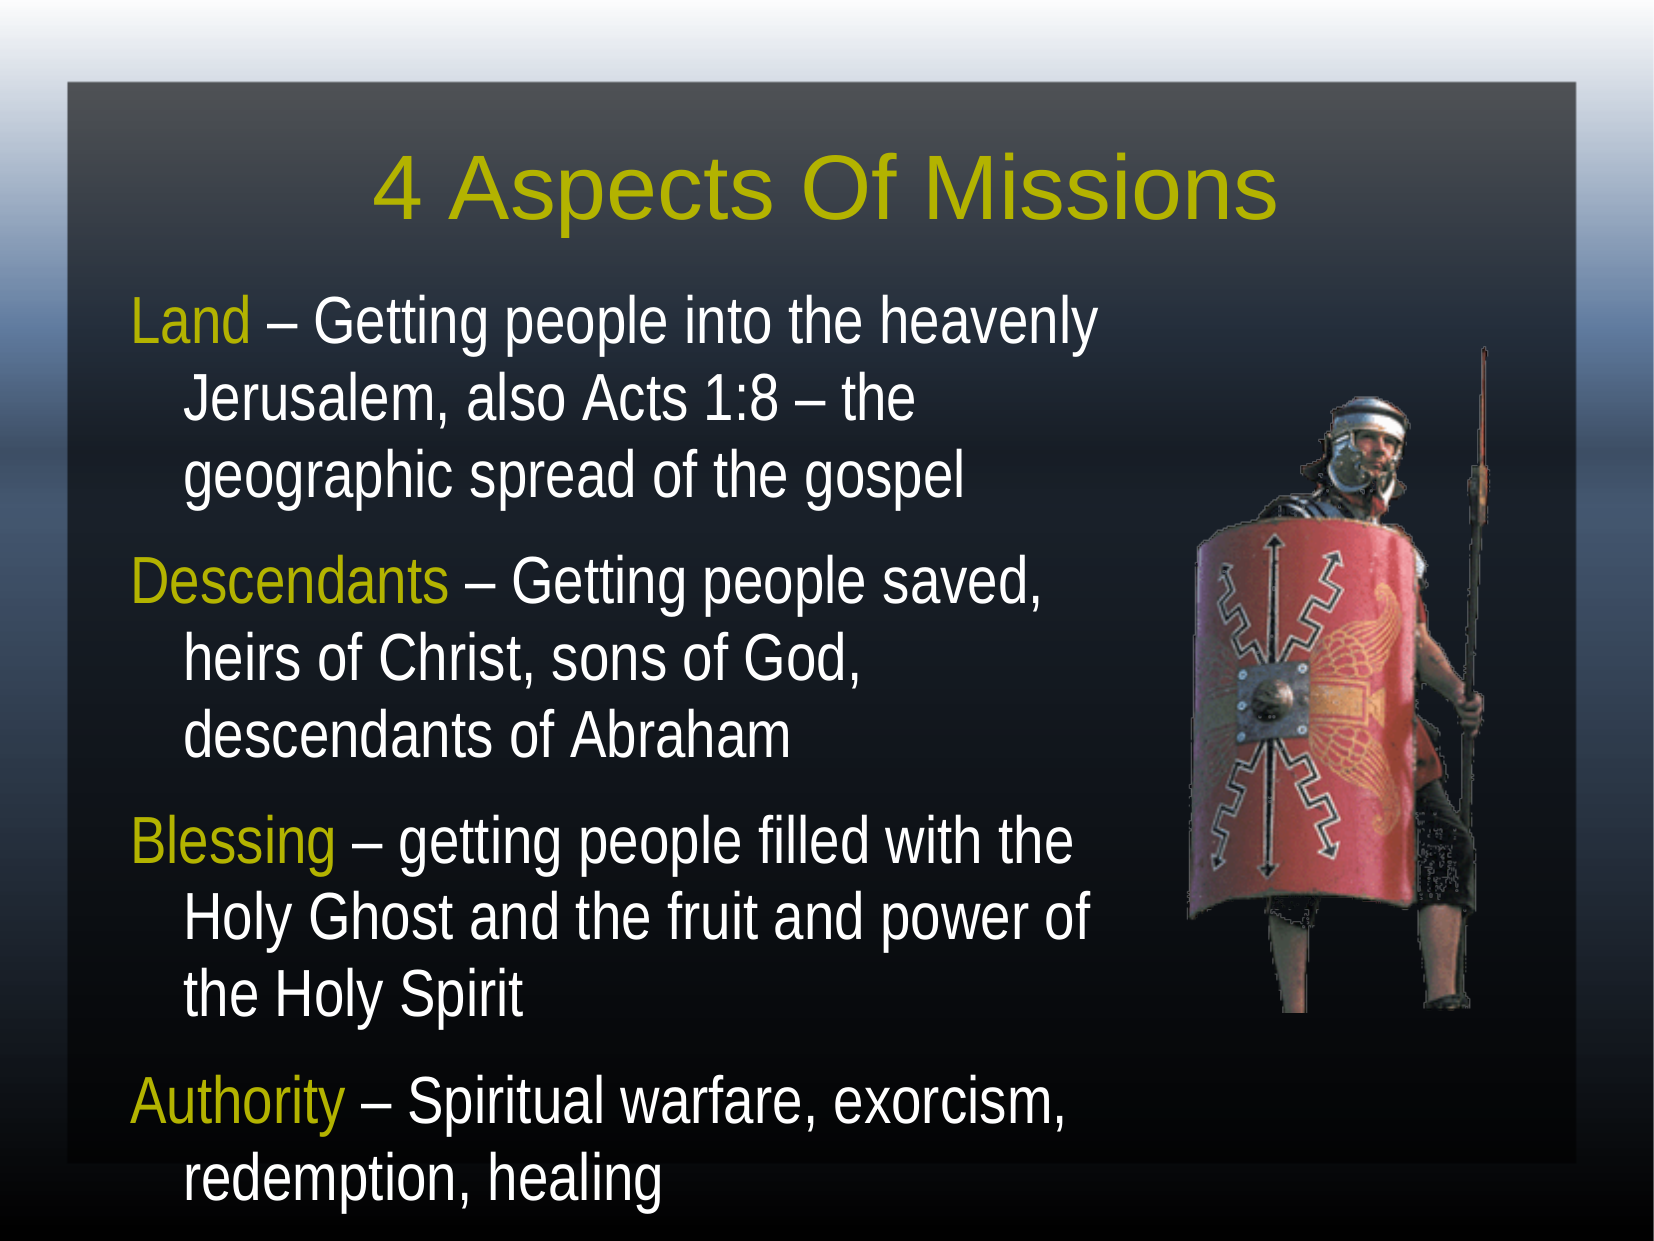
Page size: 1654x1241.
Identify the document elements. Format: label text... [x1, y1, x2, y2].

list Land – Getting people into the heavenly Jerusalem, also Acts 1:8 – the geographic spread of the gospel Descendants – Getting people saved, heirs of Christ, sons of God, descendants of Abraham Blessing – getting people filled with the Holy Ghost and the fruit and power of the Holy Spirit Authority – Spiritual warfare, exorcism, redemption, healing [112, 281, 1155, 1201]
picture [0, 0, 1654, 1241]
title 4 Aspects Of Missions [82, 92, 1571, 285]
